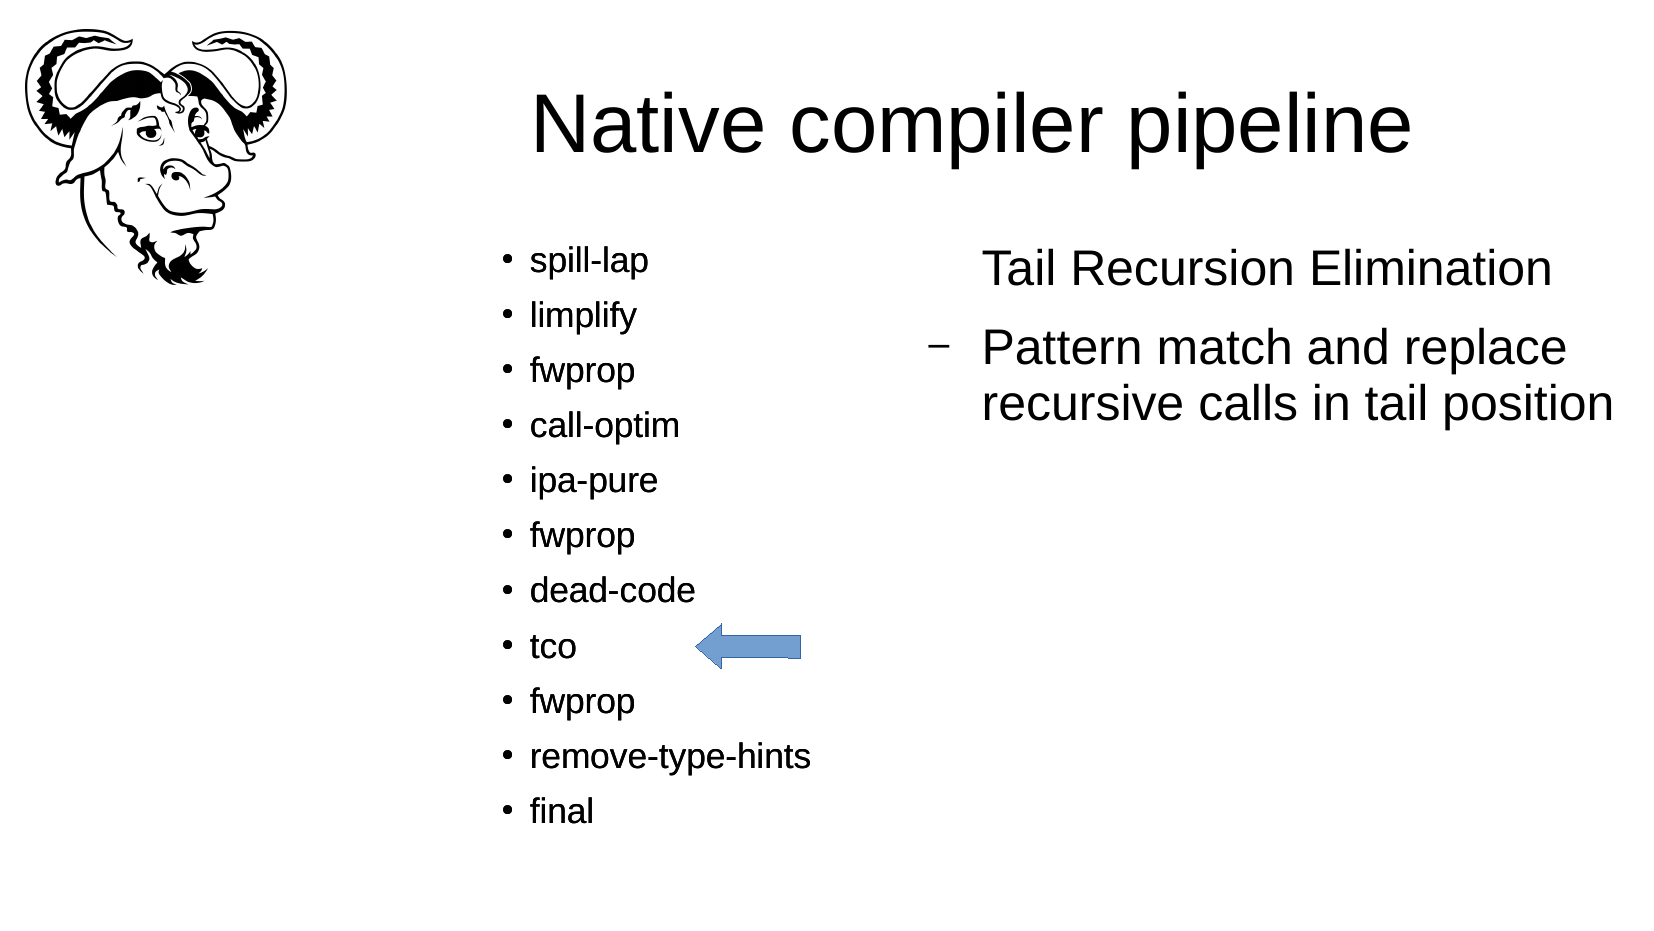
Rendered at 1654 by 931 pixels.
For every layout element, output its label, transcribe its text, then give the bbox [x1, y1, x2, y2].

list Tail Recursion Elimination Pattern match and replace recursive calls in tail position [840, 240, 1654, 841]
picture [25, 29, 287, 285]
list spill-lap limplify fwprop call-optim ipa-pure fwprop dead-code tco fwprop remove-type-hints final [492, 240, 840, 841]
title Native compiler pipeline [426, 37, 1518, 211]
